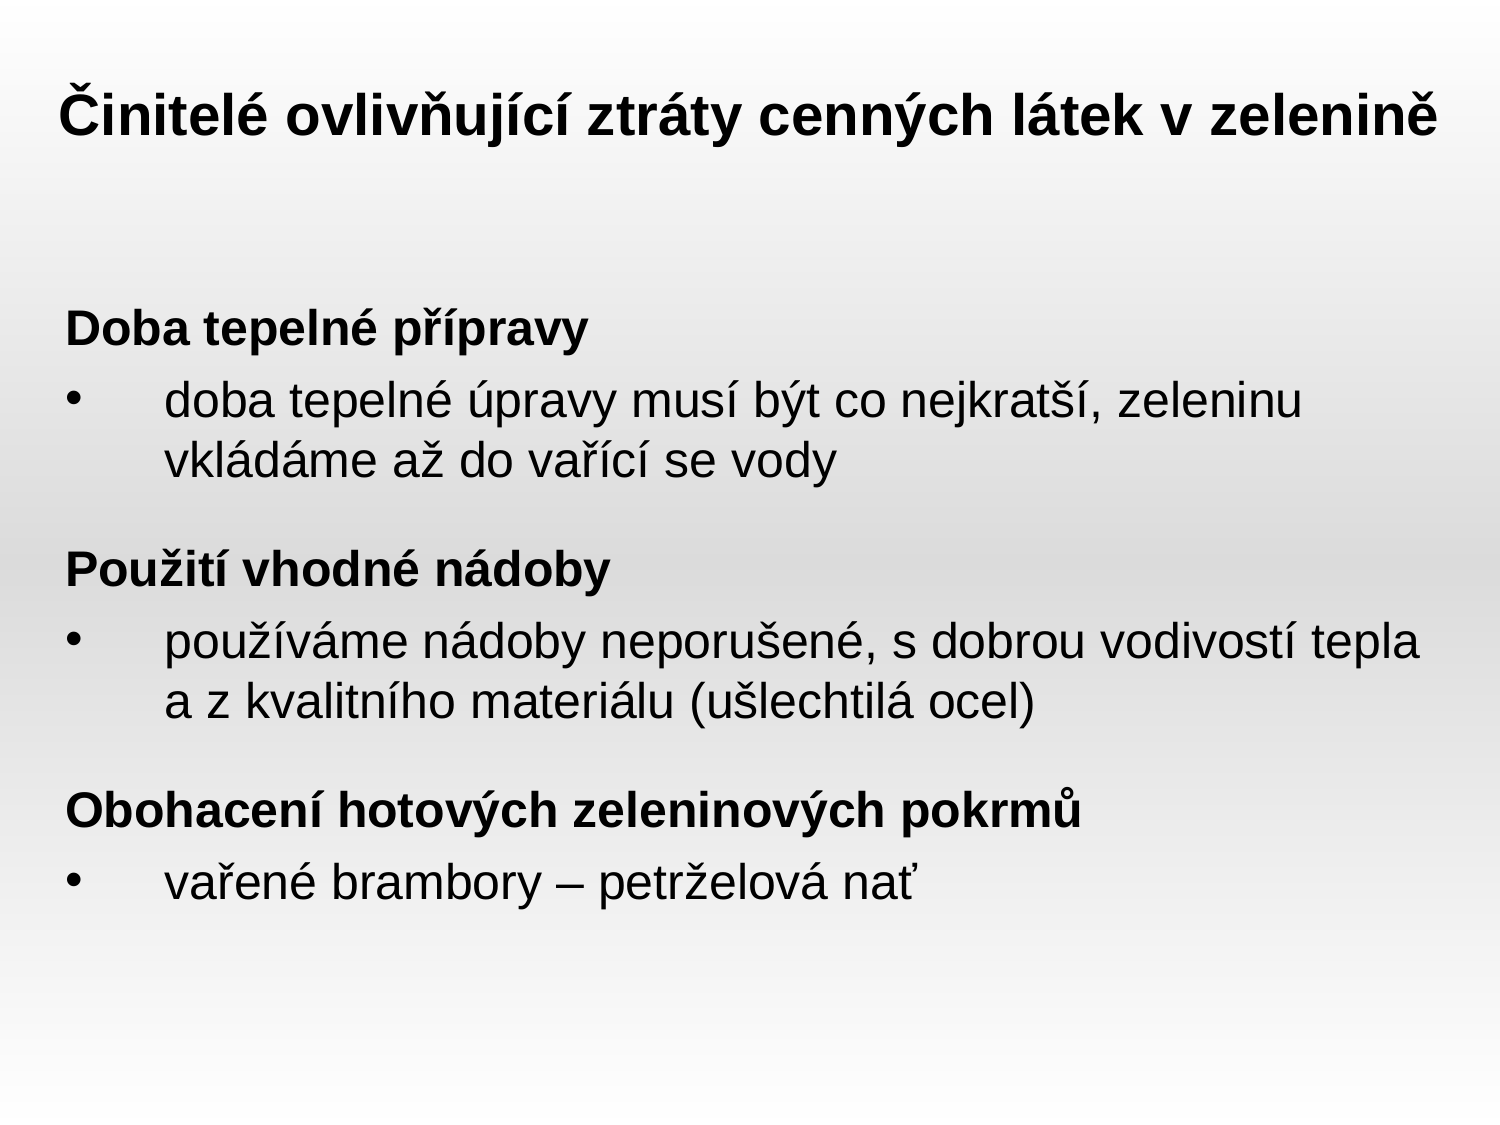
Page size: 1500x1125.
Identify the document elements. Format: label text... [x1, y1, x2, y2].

title Činitelé ovlivňující ztráty cenných látek v zelenině [37, 50, 1463, 176]
list Doba tepelné přípravy doba tepelné úpravy musí být co nejkratší, zeleninu vkládáme až do vařící se vody Použití vhodné nádoby používáme nádoby neporušené, s dobrou vodivostí tepla a z kvalitního materiálu (ušlechtilá ocel) Obohacení hotových zeleninových pokrmů vařené brambory – petrželová nať [50, 287, 1450, 1000]
